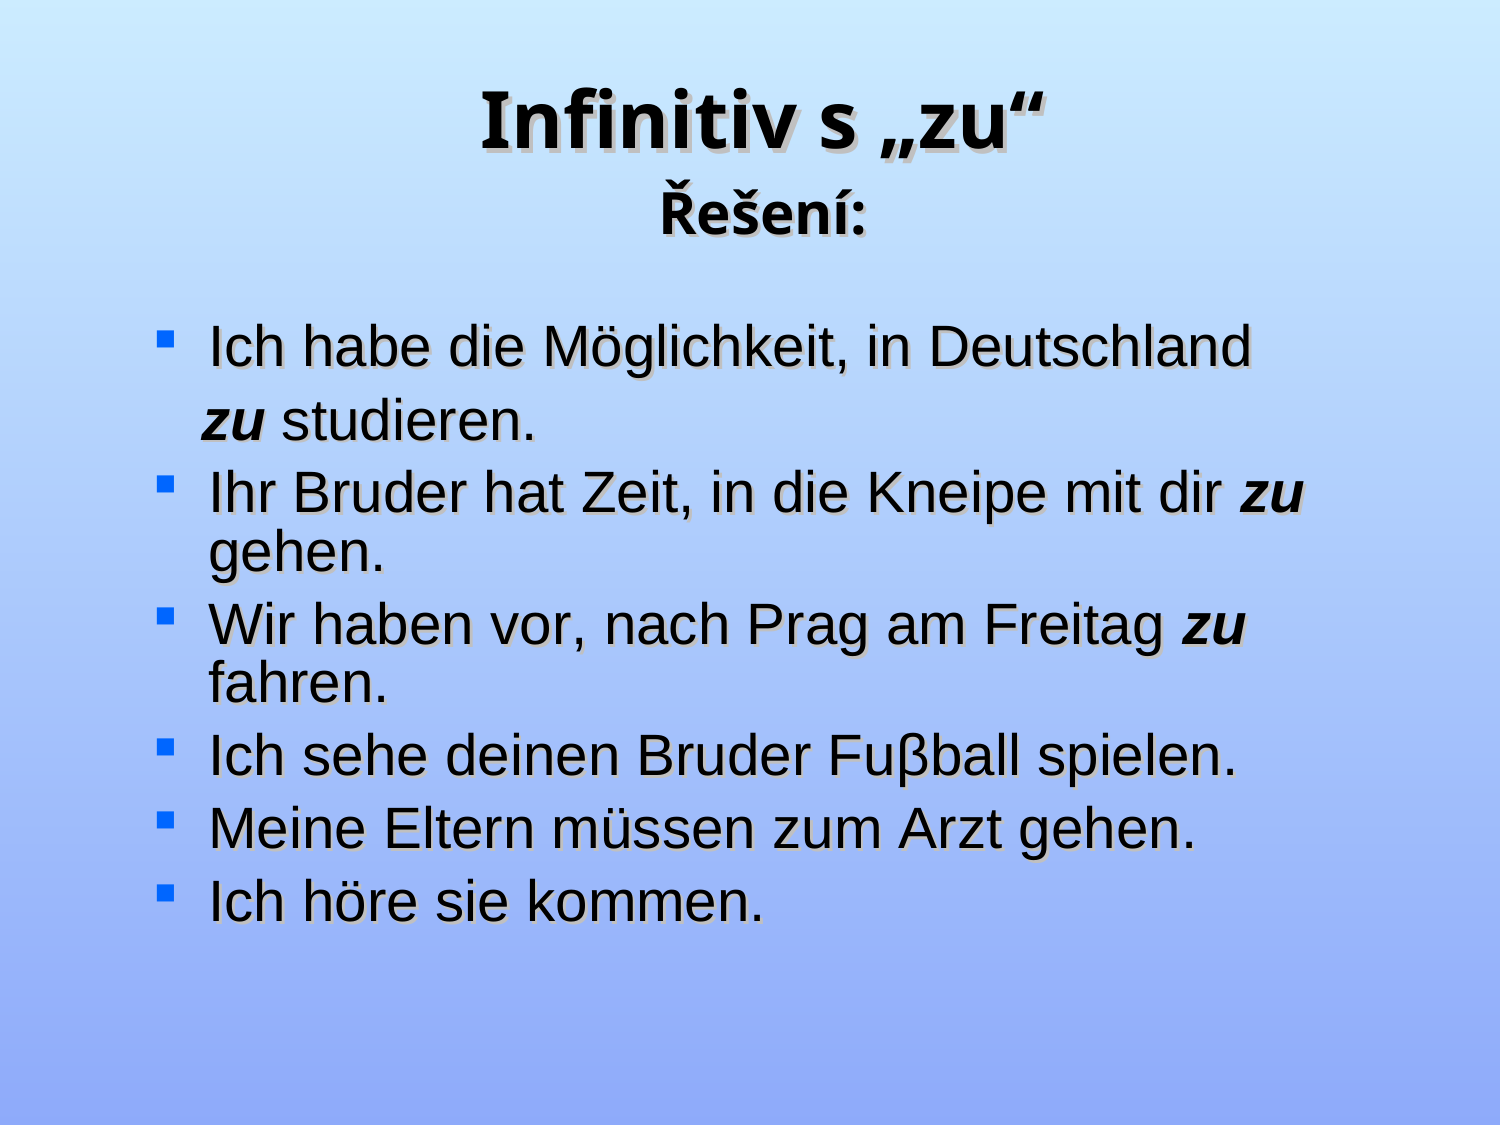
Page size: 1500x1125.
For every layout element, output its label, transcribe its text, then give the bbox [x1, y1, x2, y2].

title Infinitiv s „zu“ Řešení: [75, 40, 1451, 276]
list Ich habe die Möglichkeit, in Deutschland zu studieren. Ihr Bruder hat Zeit, in die Kneipe mit dir zu gehen. Wir haben vor, nach Prag am Freitag zu fahren. Ich sehe deinen Bruder Fuβball spielen. Meine Eltern müssen zum Arzt gehen. Ich höre sie kommen. [137, 312, 1451, 1000]
